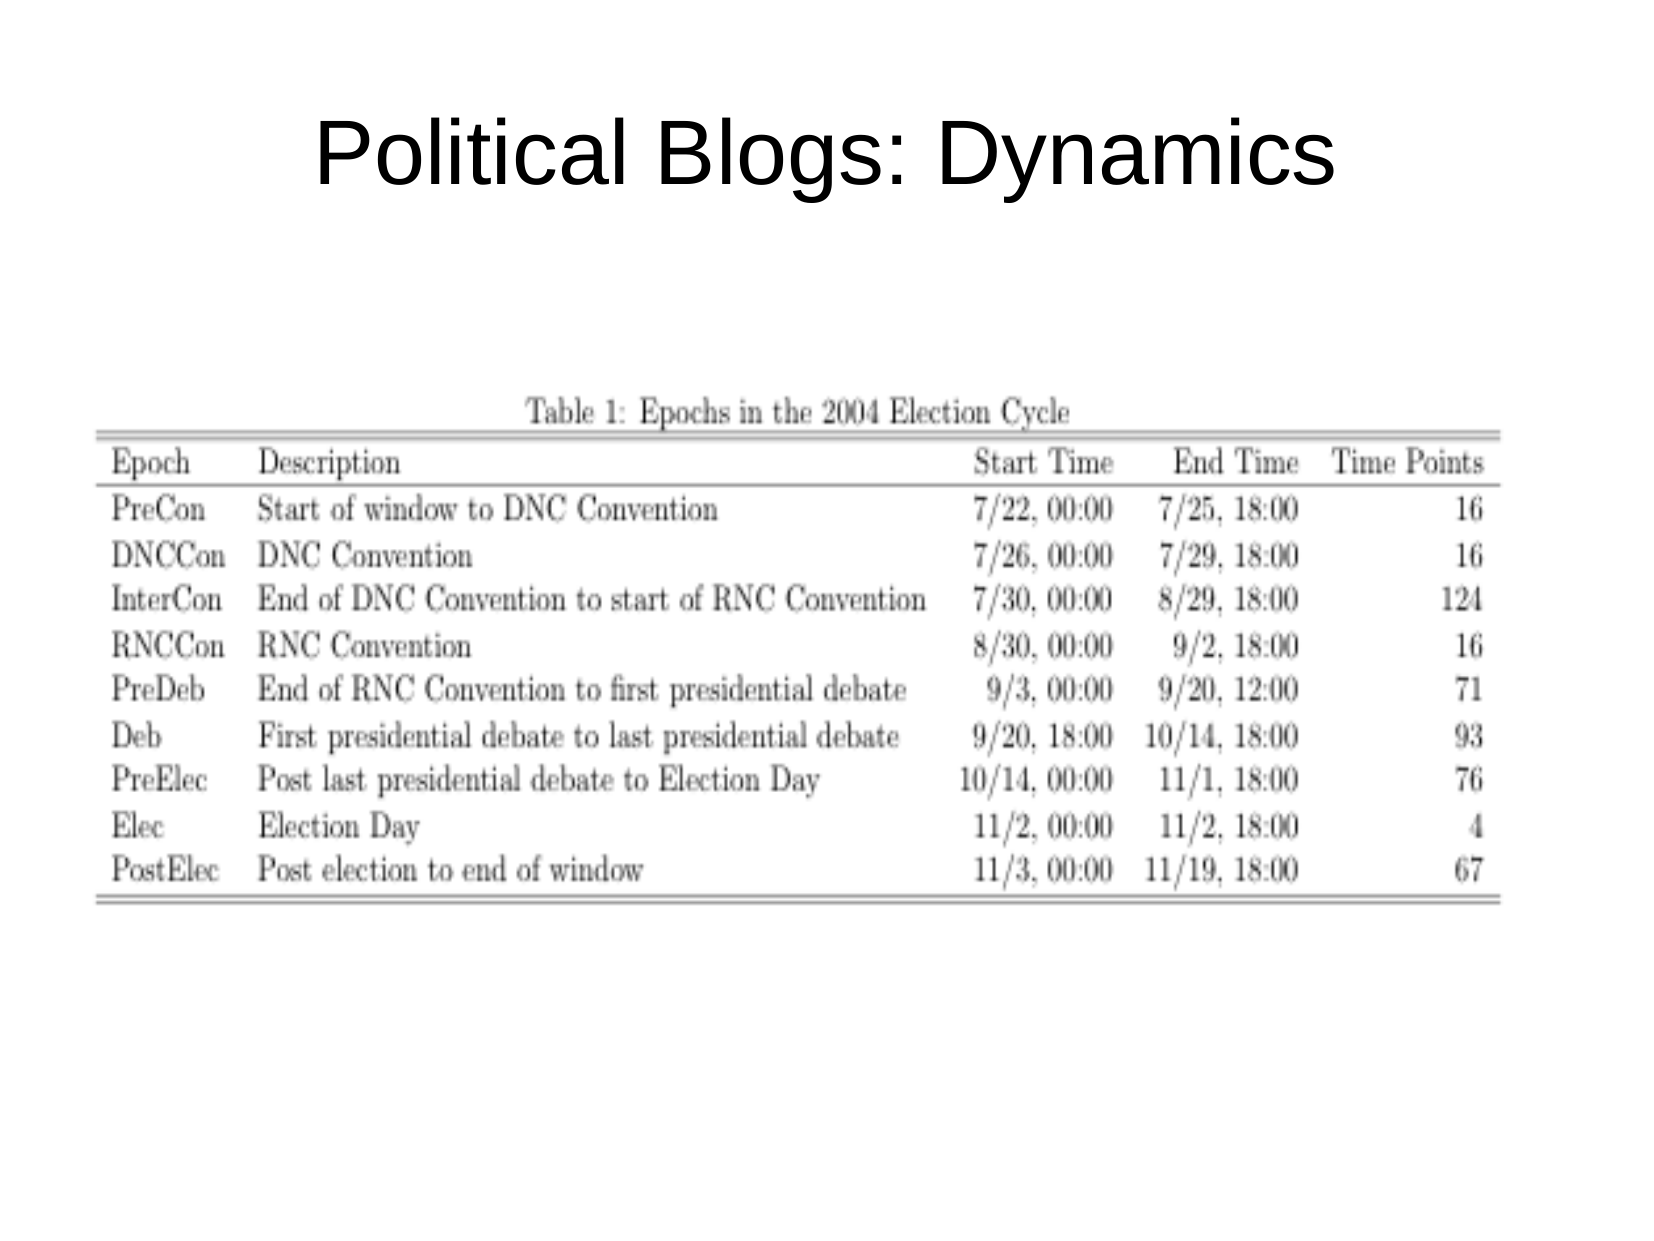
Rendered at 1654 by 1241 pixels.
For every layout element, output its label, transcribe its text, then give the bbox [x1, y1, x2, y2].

picture [55, 331, 1593, 969]
title Political Blogs: Dynamics [82, 56, 1571, 250]
